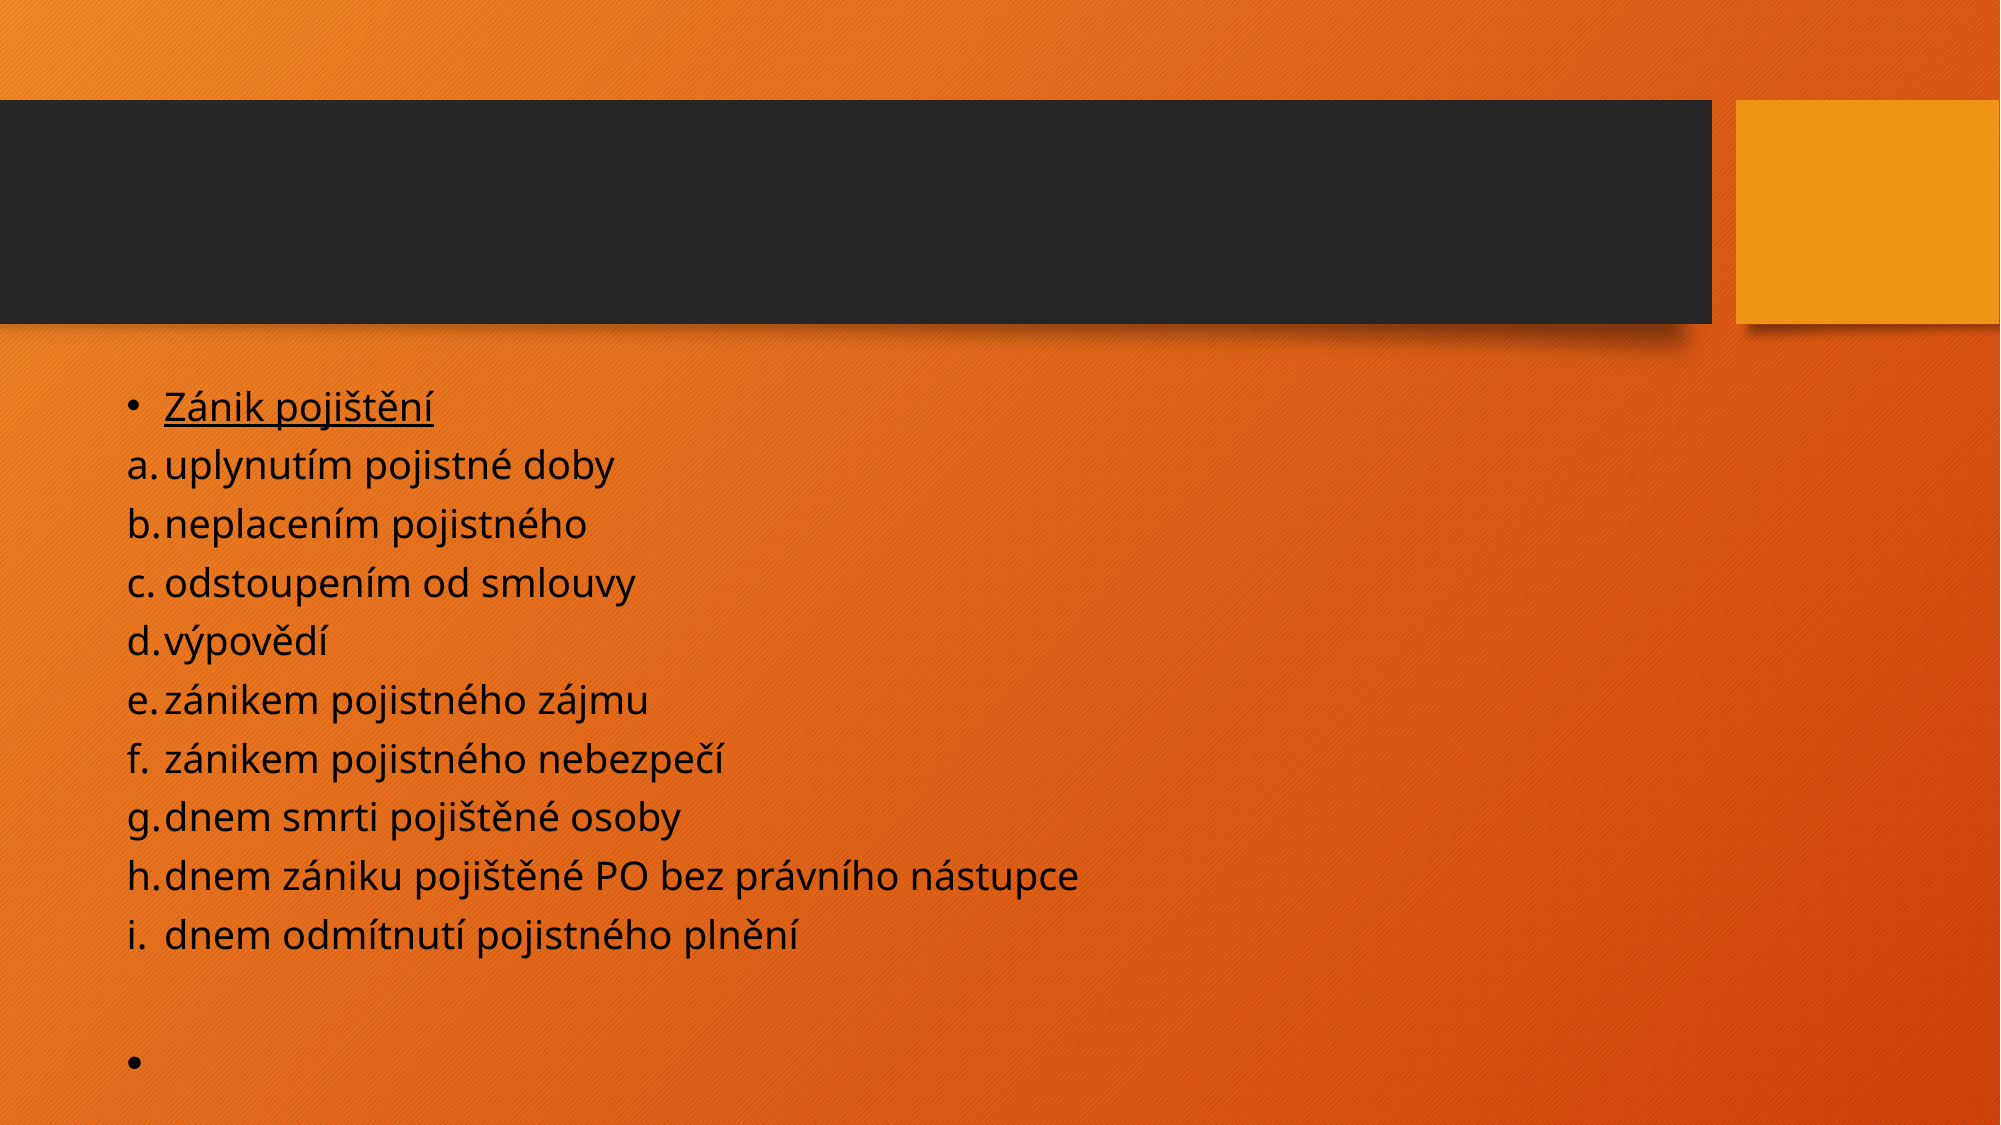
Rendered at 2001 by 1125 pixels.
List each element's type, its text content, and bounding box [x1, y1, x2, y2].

list Zánik pojištění uplynutím pojistné doby neplacením pojistného odstoupením od smlouvy výpovědí zánikem pojistného zájmu zánikem pojistného nebezpečí dnem smrti pojištěné osoby dnem zániku pojištěné PO bez právního nástupce dnem odmítnutí pojistného plnění [111, 383, 1689, 974]
